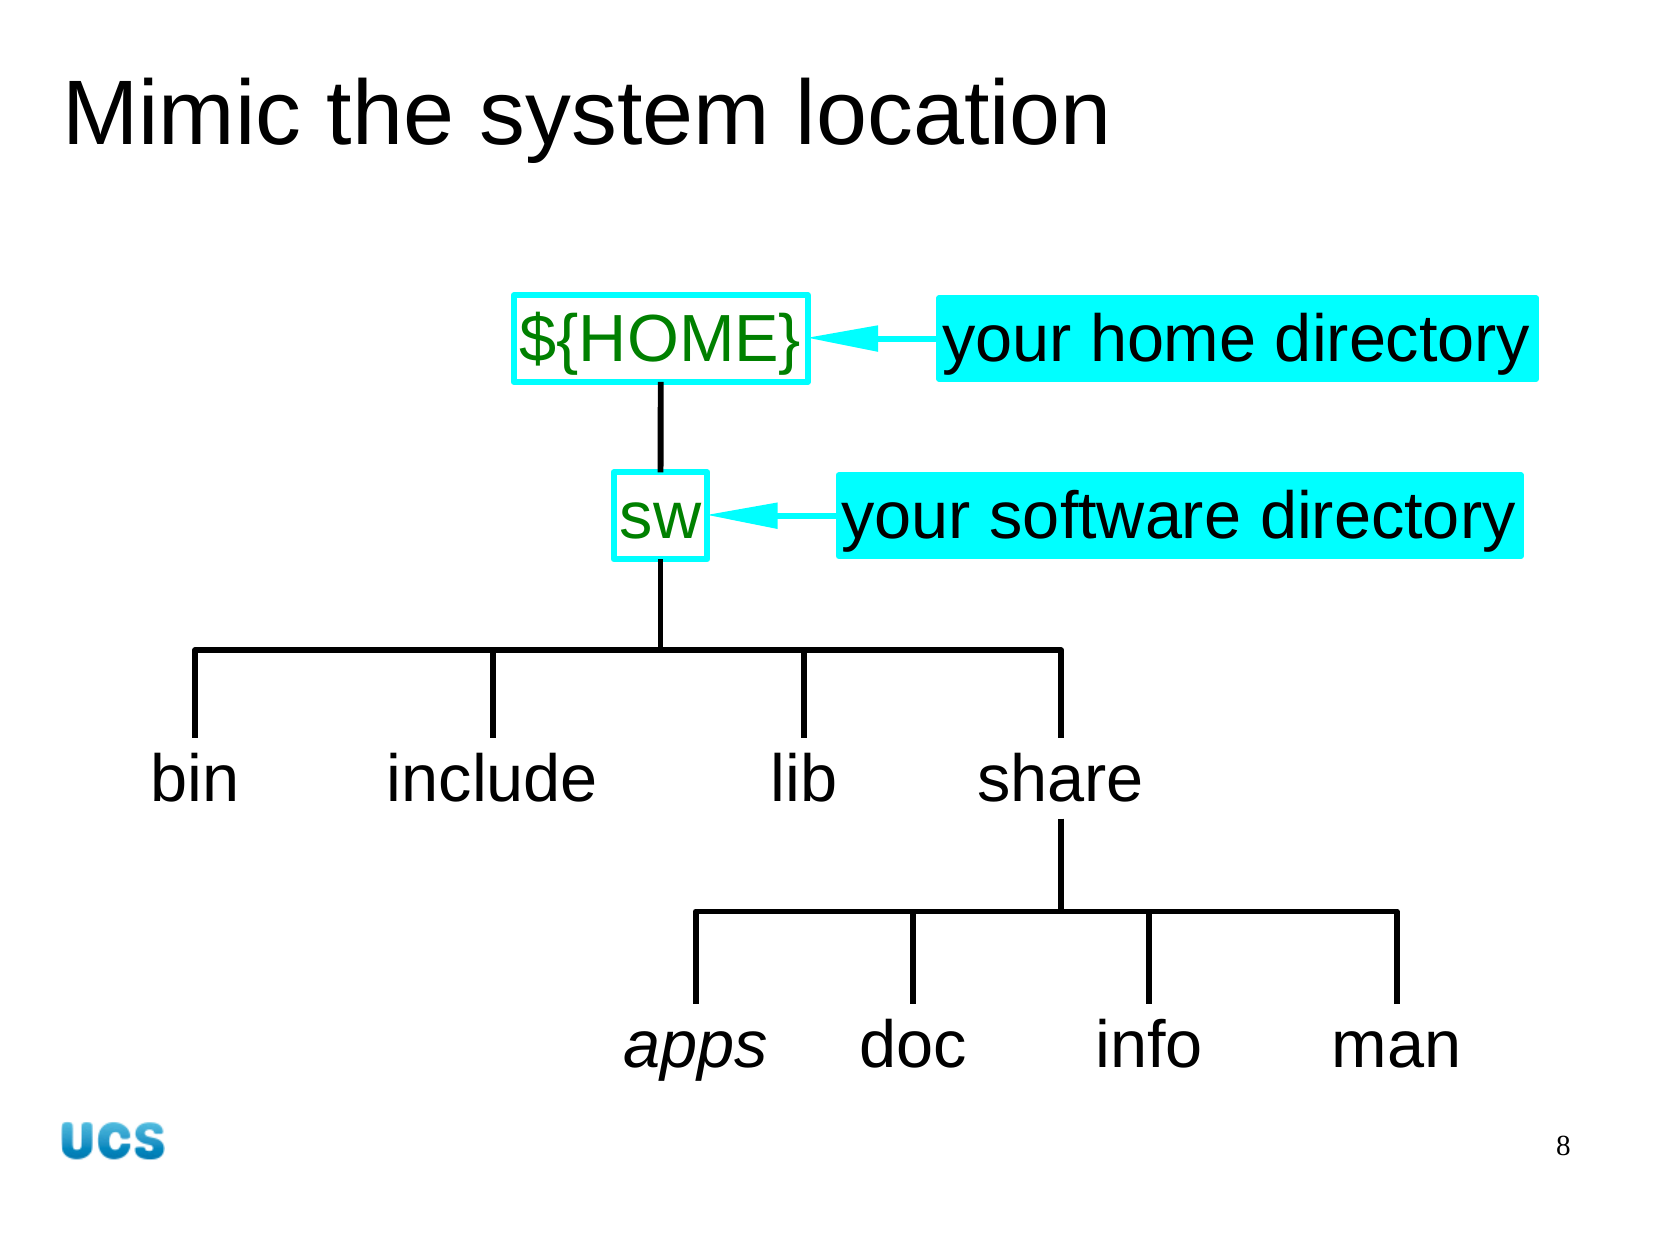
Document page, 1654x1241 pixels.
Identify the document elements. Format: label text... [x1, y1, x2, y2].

text_box sw [613, 472, 708, 560]
text_box your home directory [939, 298, 1537, 379]
text_box man [1328, 1003, 1465, 1085]
text_box share [974, 738, 1148, 819]
text_box bin [147, 738, 243, 819]
text_box doc [856, 1003, 971, 1085]
text_box ${HOME} [513, 295, 808, 382]
text_box info [1092, 1003, 1207, 1085]
picture [61, 1121, 165, 1161]
text_box Mimic the system location [59, 59, 1117, 168]
text_box apps [620, 1003, 772, 1085]
text_box include [383, 738, 602, 819]
text_box lib [767, 738, 841, 819]
text_box your software directory [838, 475, 1522, 557]
